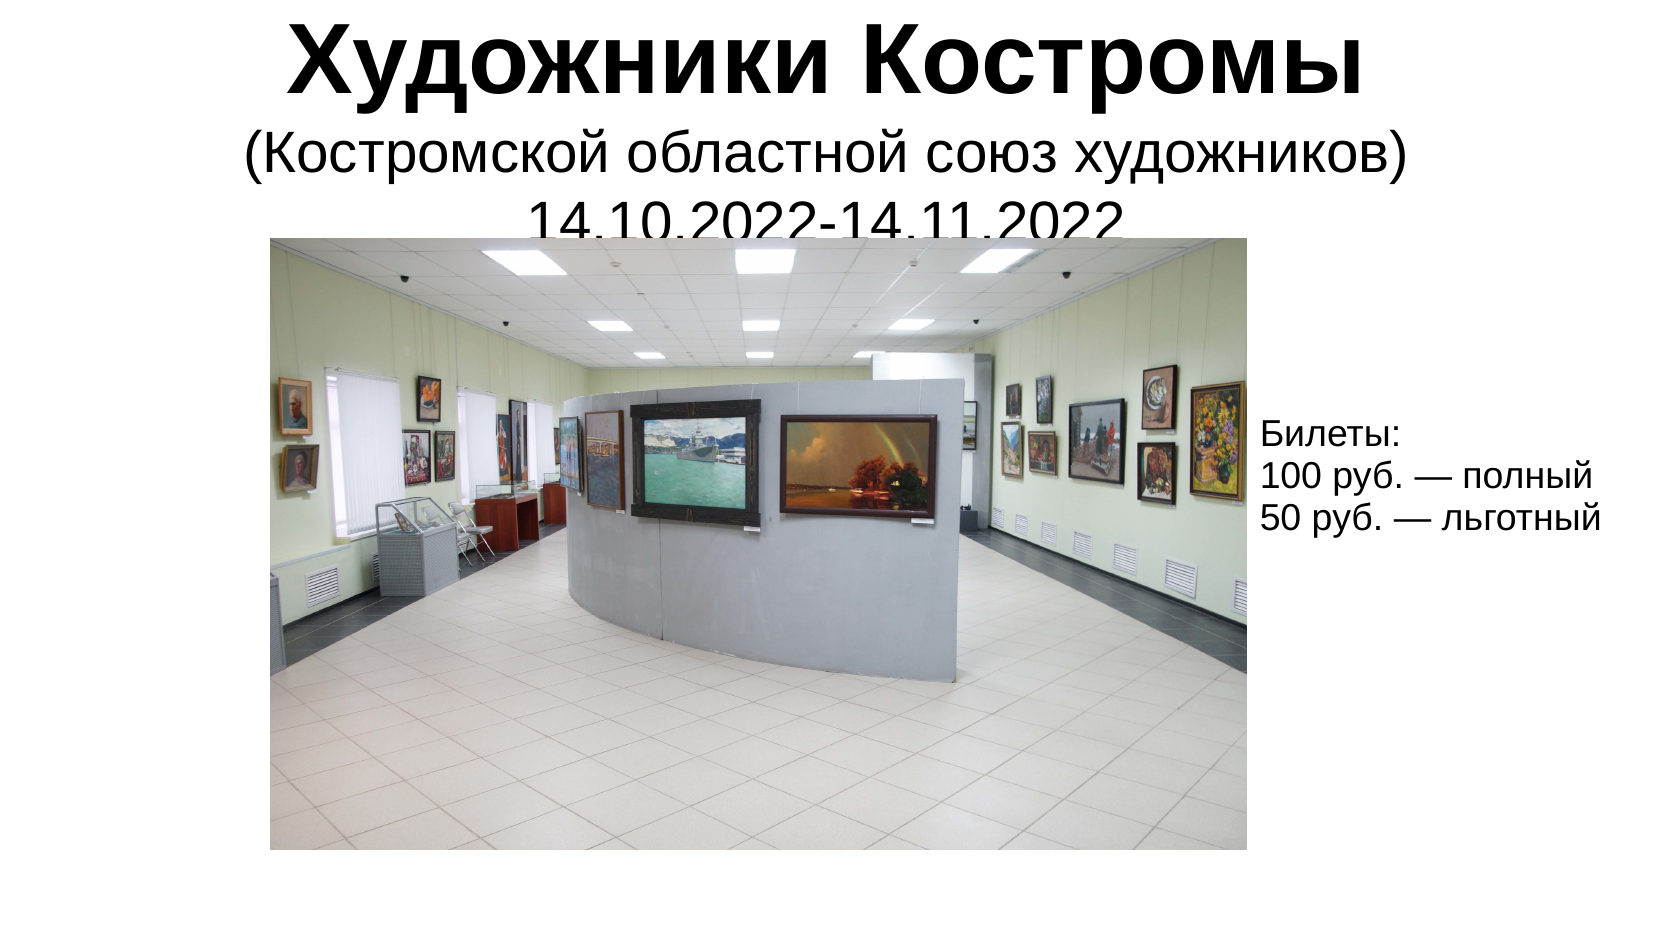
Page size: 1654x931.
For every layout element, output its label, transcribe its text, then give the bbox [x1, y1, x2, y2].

picture [270, 238, 1247, 850]
text_box Билеты: 100 руб. — полный 50 руб. — льготный [1245, 405, 1618, 546]
title Художники Костромы (Костромской областной союз художников) 14.10.2022-14.11.2022 [82, 0, 1571, 236]
